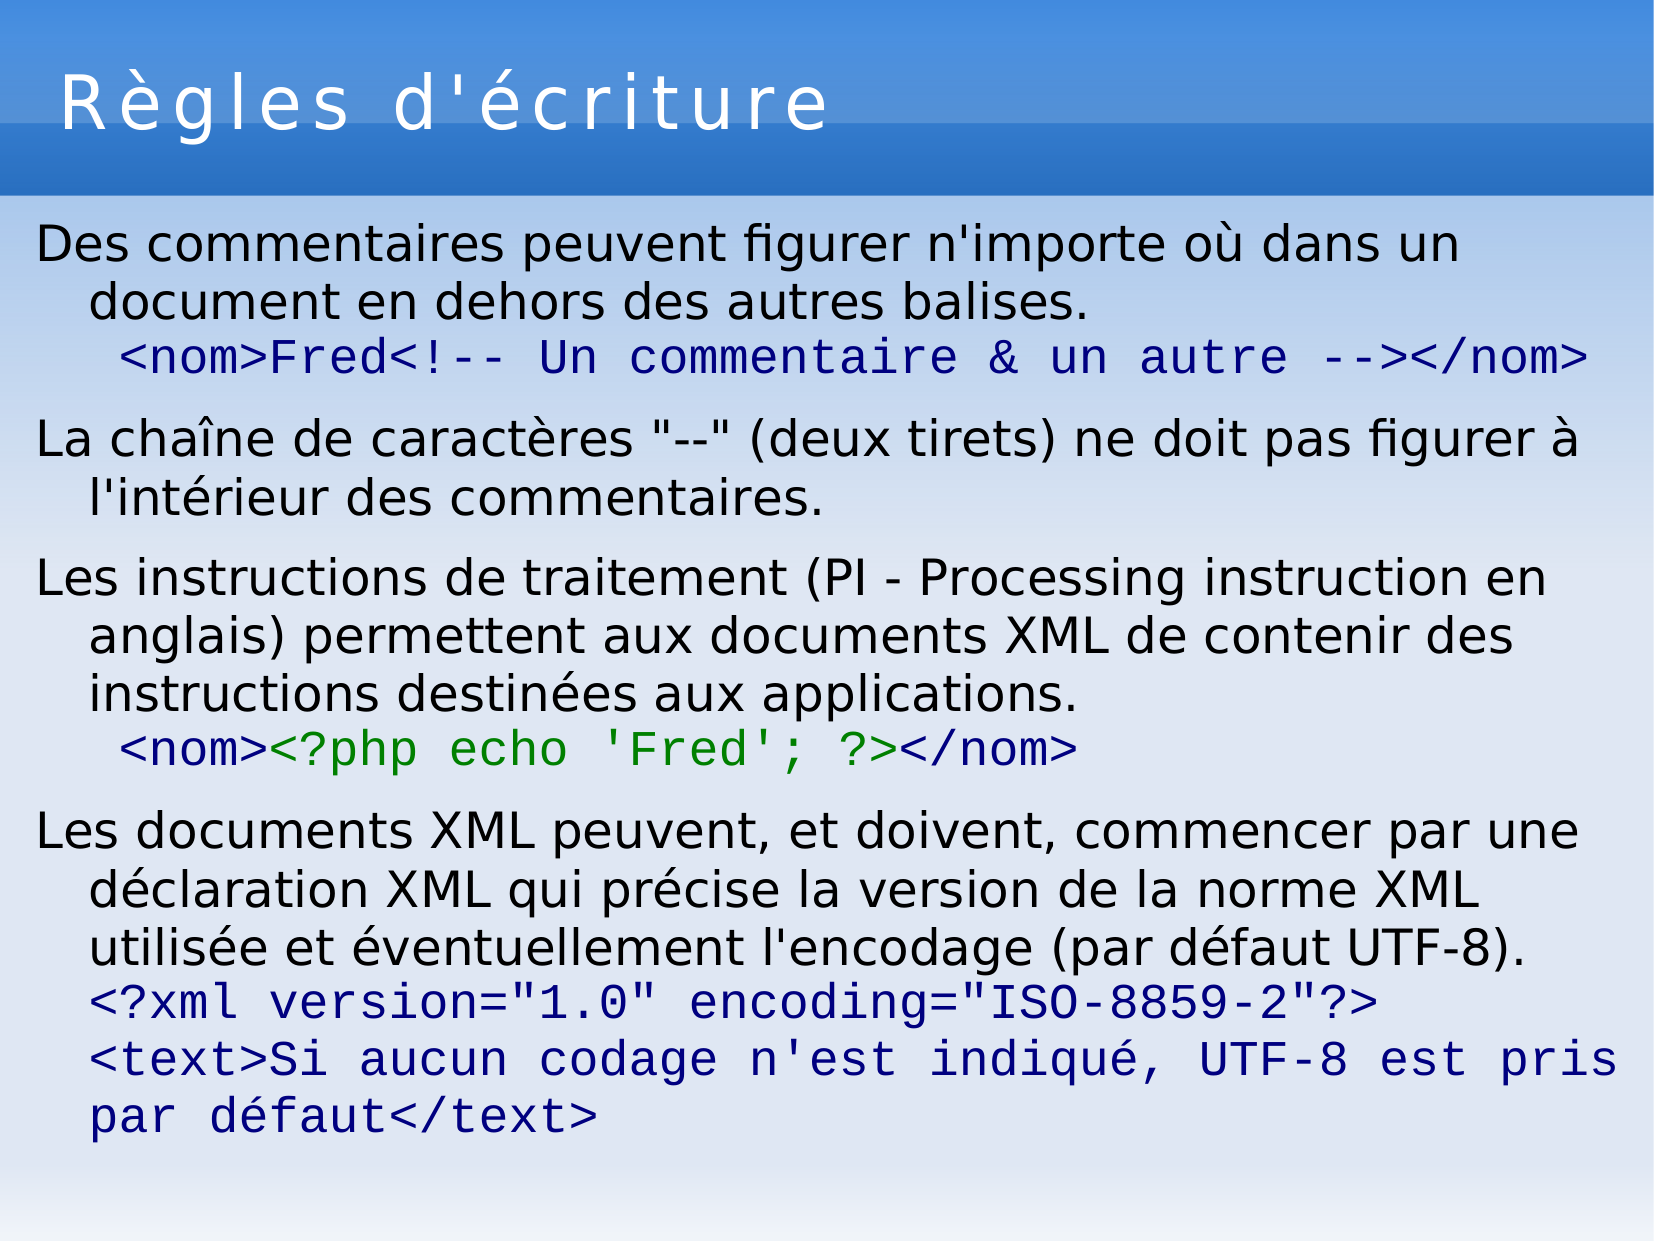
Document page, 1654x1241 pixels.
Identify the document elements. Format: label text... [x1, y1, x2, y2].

picture [0, 0, 1654, 1241]
title Règles d'écriture [59, 29, 1270, 178]
list Des commentaires peuvent figurer n'importe où dans un document en dehors des autres balises. <nom>Fred<!-- Un commentaire & un autre --></nom> La chaîne de caractères "--" (deux tirets) ne doit pas figurer à l'intérieur des commentaires. Les instructions de traitement (PI - Processing instruction en anglais) permettent aux documents XML de contenir des instructions destinées aux applications. <nom><?php echo 'Fred'; ?></nom> Les documents XML peuvent, et doivent, commencer par une déclaration XML qui précise la version de la norme XML utilisée et éventuellement l'encodage (par défaut UTF-8). <?xml version="1.0" encoding="ISO-8859-2"?> <text>Si aucun codage n'est indiqué, UTF-8 est pris par défaut</text> [17, 214, 1625, 1152]
